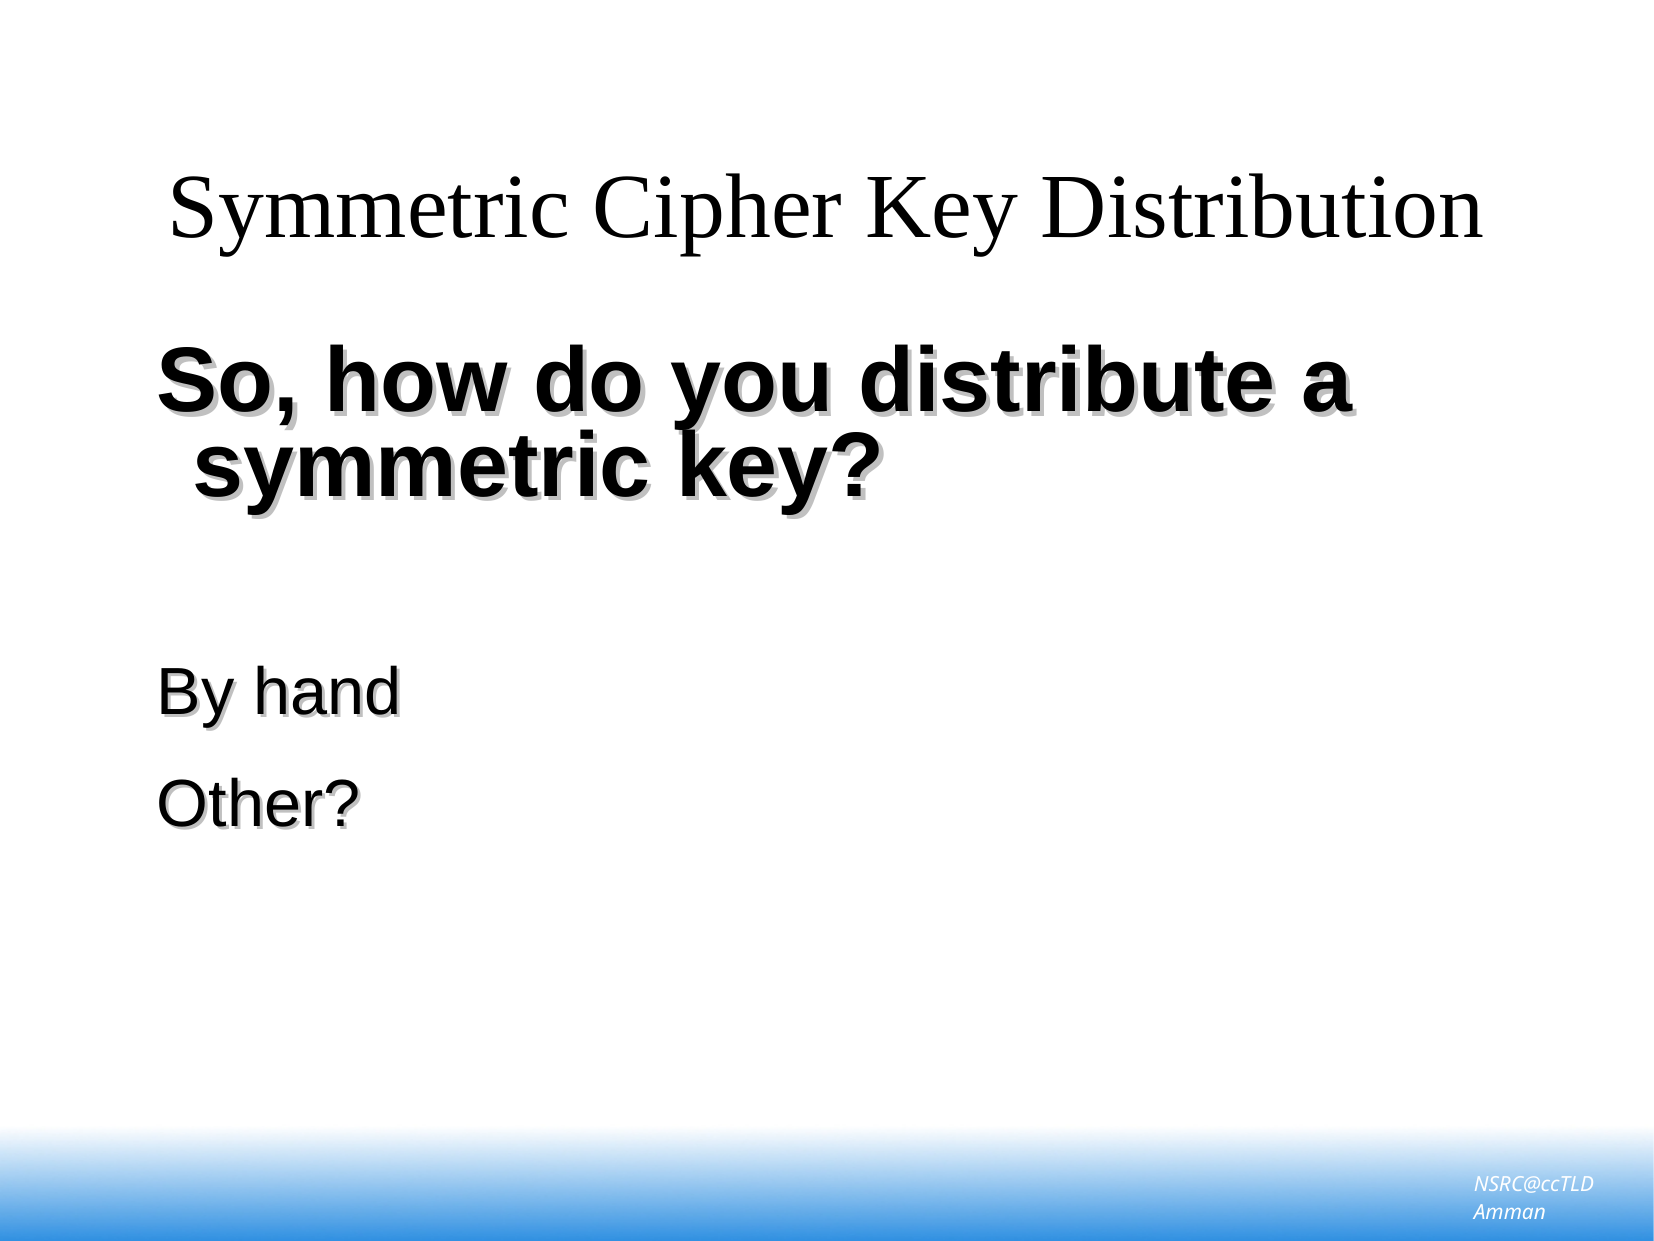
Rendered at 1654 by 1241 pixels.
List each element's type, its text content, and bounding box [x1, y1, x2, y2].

list So, how do you distribute a symmetric key? By hand Other? [121, 344, 1538, 1127]
title Symmetric Cipher Key Distribution [121, 102, 1534, 310]
picture [0, 1124, 1654, 1241]
